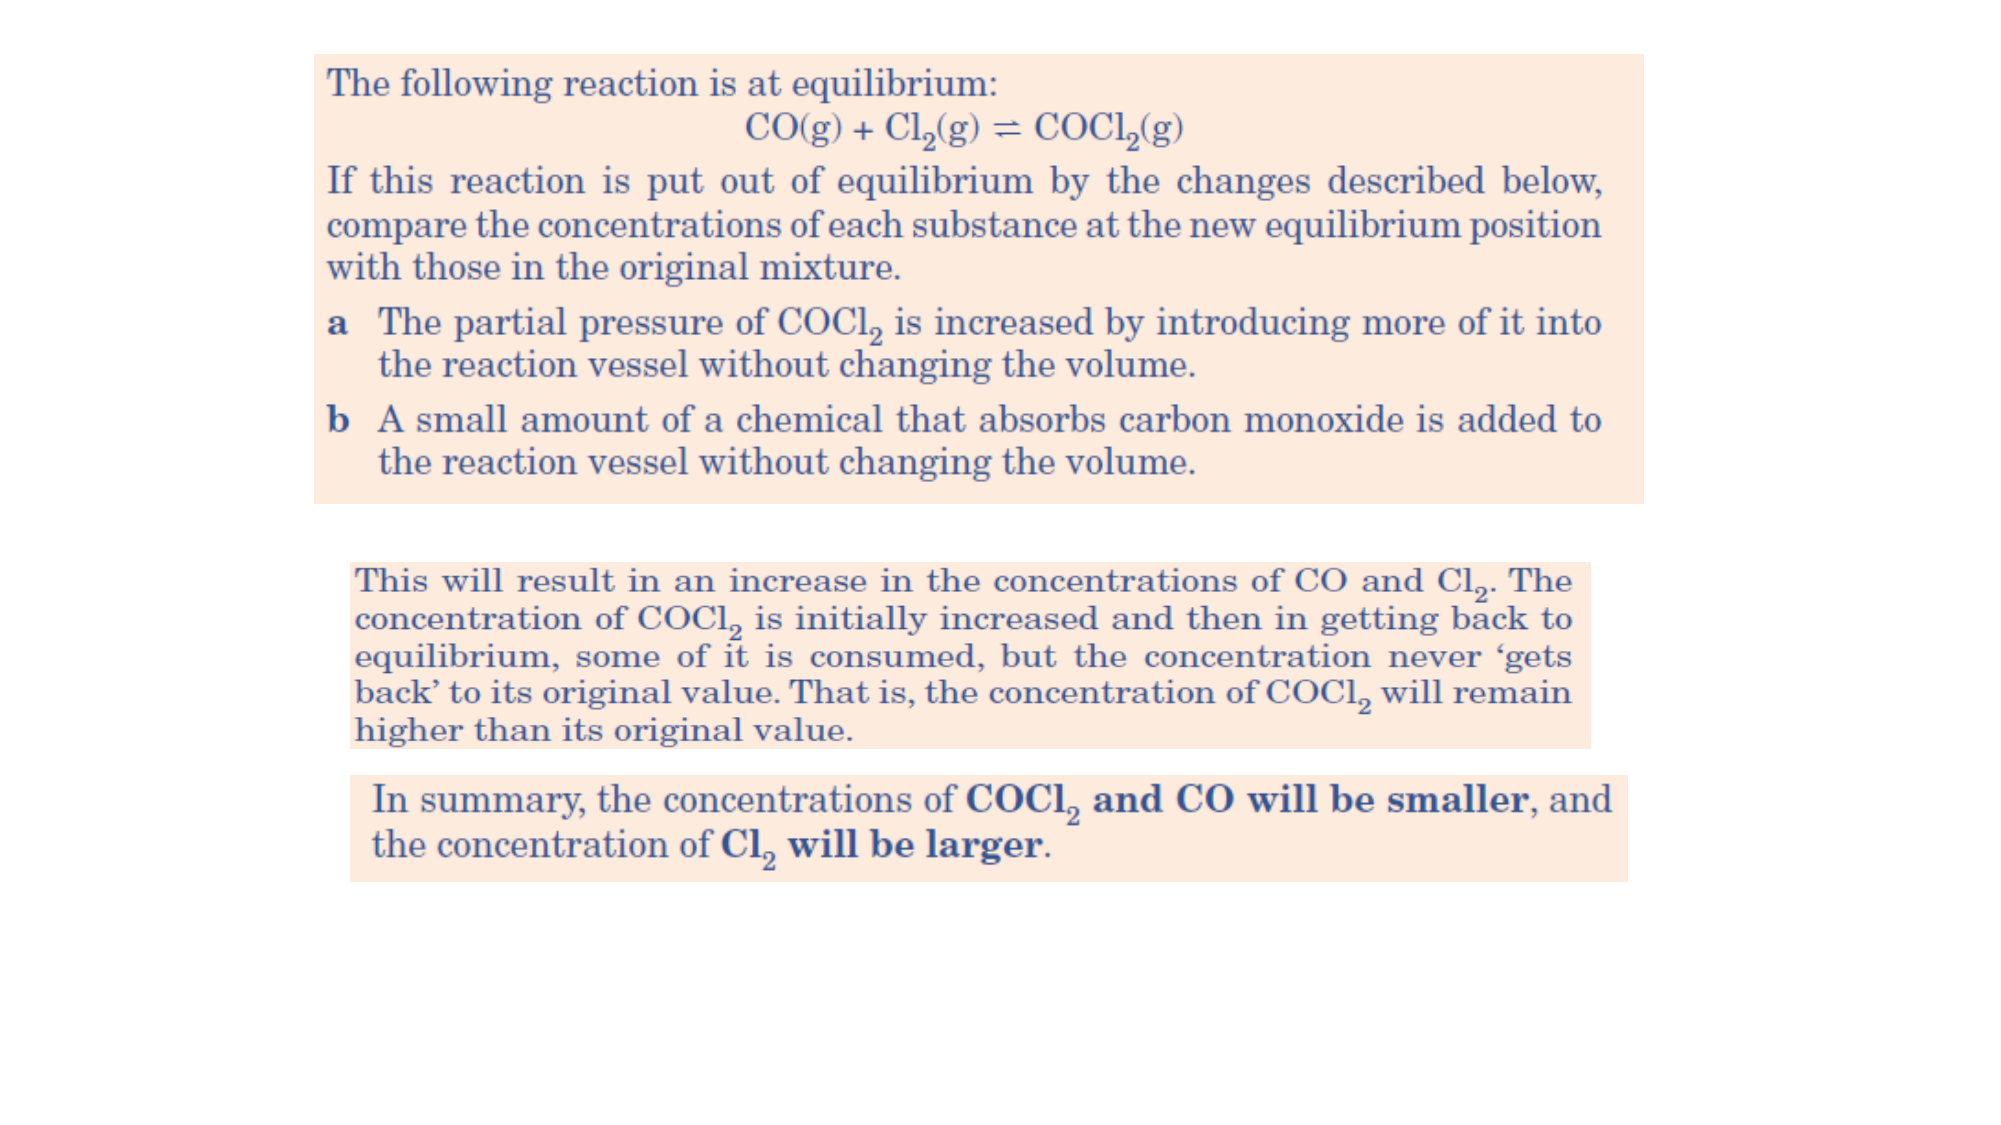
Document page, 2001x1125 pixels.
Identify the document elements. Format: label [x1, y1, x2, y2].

picture [314, 54, 1644, 504]
picture [350, 775, 1628, 882]
picture [350, 562, 1591, 749]
